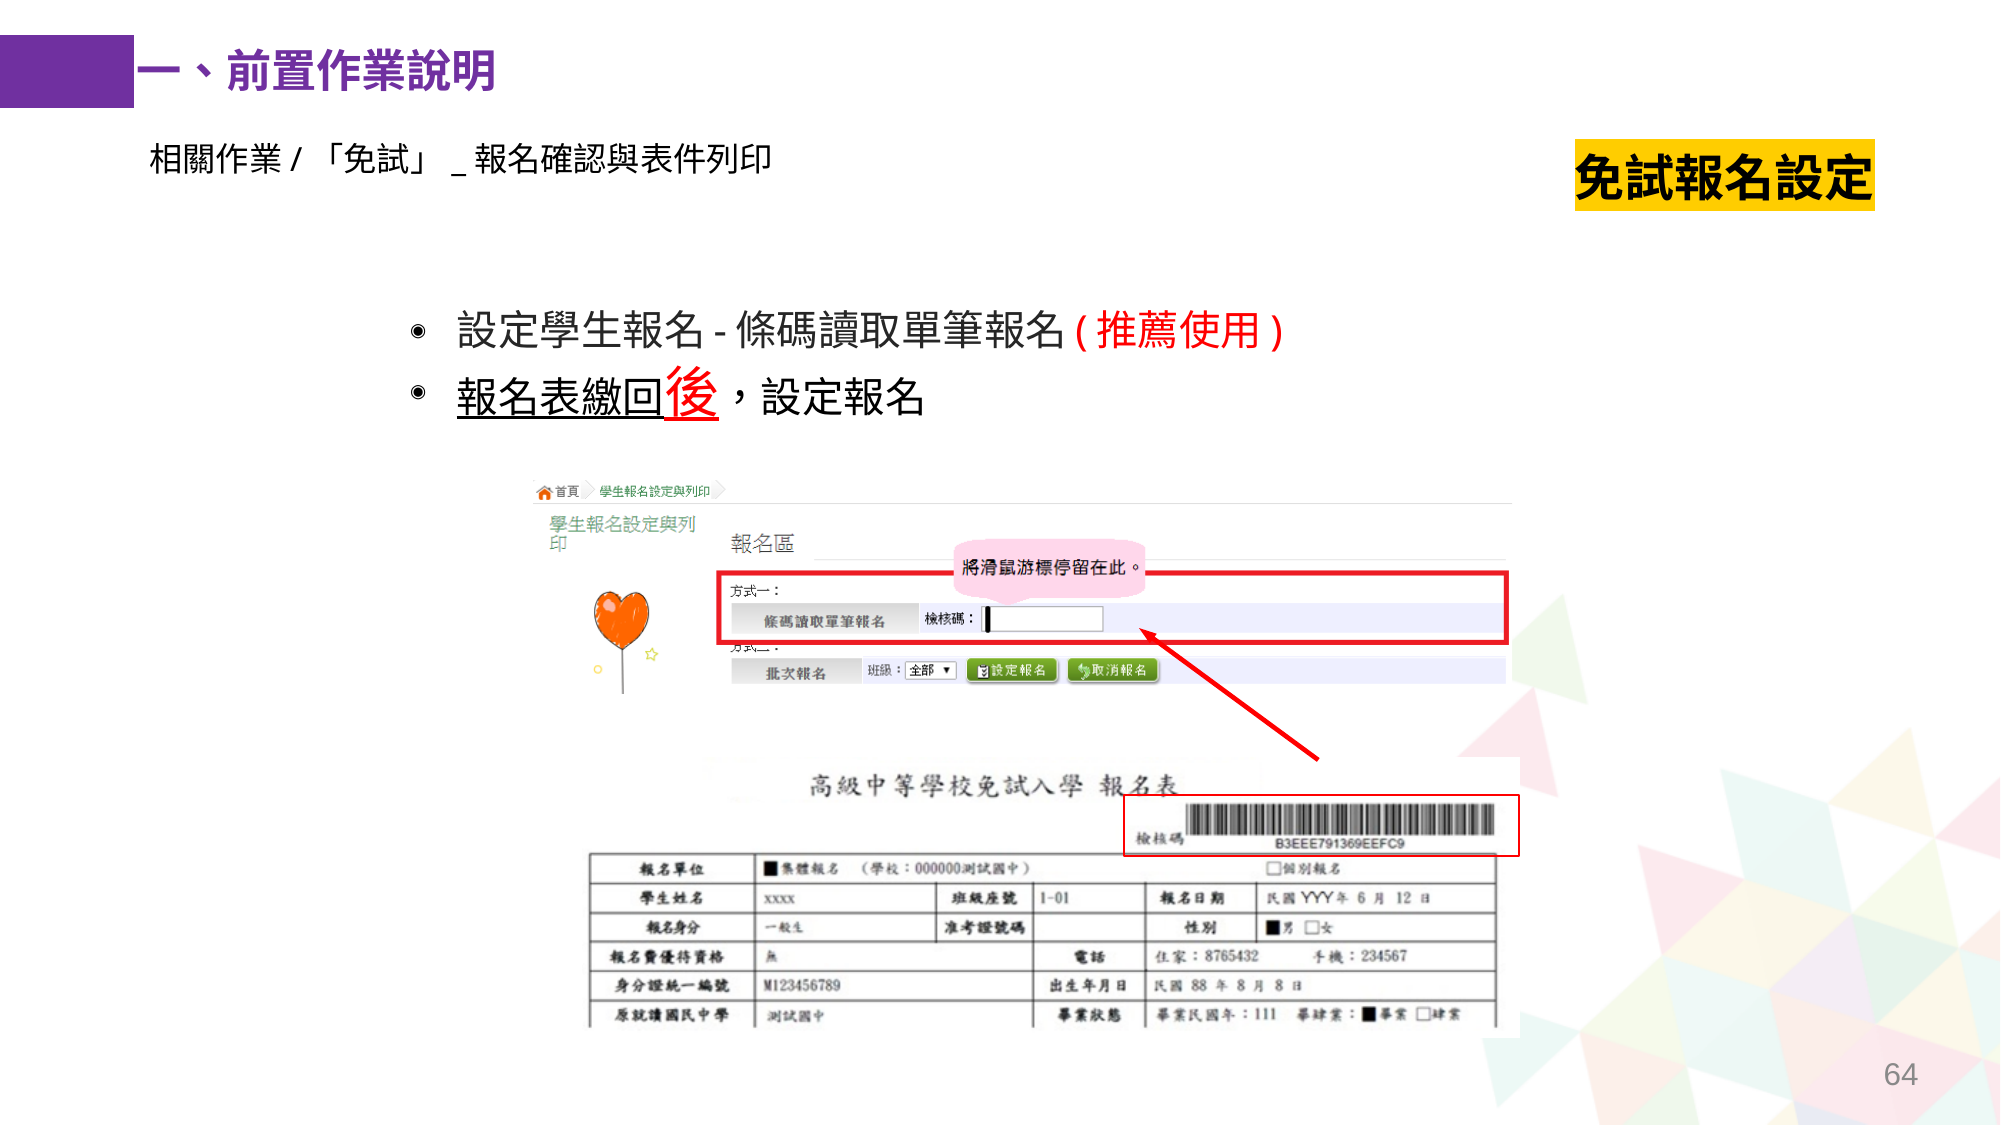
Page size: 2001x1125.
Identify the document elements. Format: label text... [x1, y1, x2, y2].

picture [582, 757, 1520, 1038]
text_box 免試報名設定 [1449, 131, 2000, 223]
list 設定學生報名-條碼讀取單筆報名(推薦使用) 報名表繳回後，設定報名 [363, 294, 1631, 441]
picture [1125, 796, 1518, 855]
picture [533, 480, 1513, 695]
text_box 64 [1868, 1038, 1989, 1125]
text_box 相關作業/「免試」_報名確認與表件列印 [134, 131, 771, 187]
text_box [0, 35, 134, 108]
text_box 一、前置作業說明 [121, 35, 860, 106]
